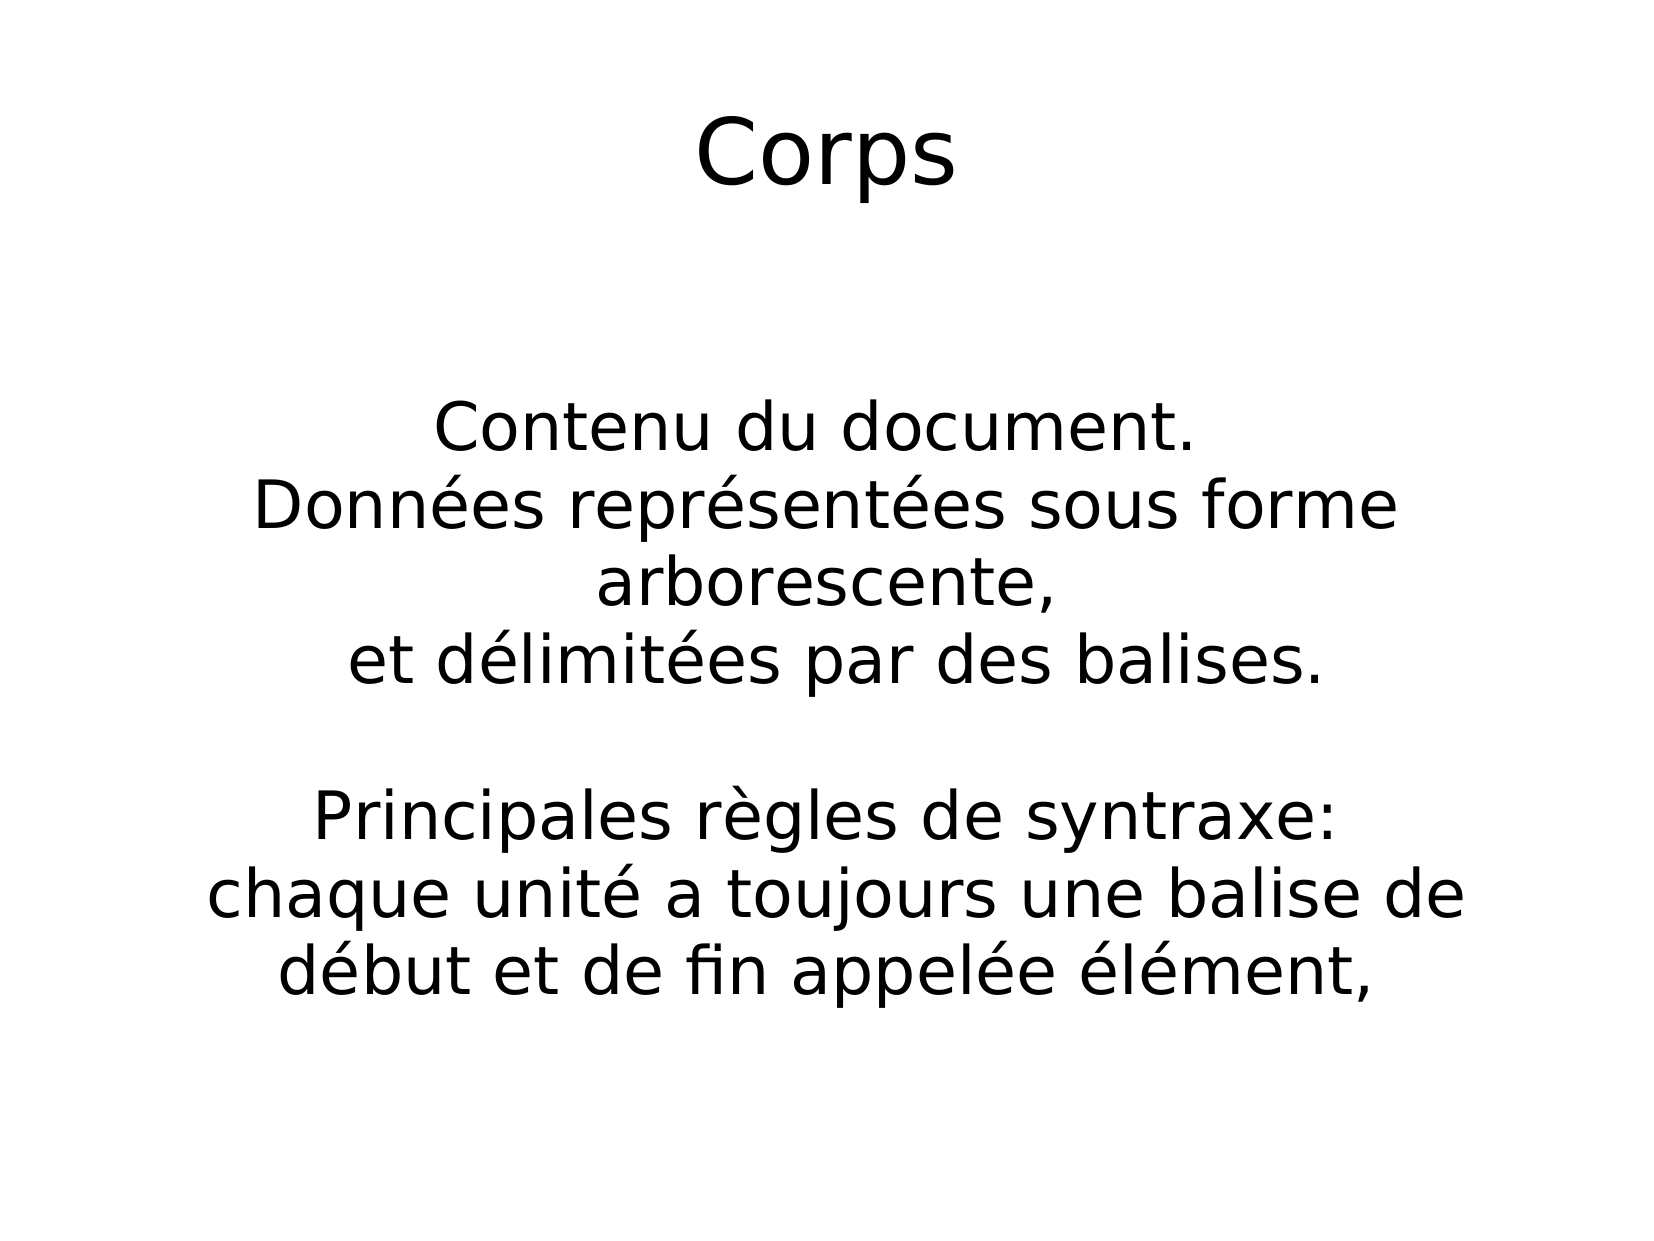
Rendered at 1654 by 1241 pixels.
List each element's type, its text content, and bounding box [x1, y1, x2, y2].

title Corps [82, 49, 1571, 257]
subtitle Contenu du document. Données représentées sous forme arborescente, et délimitées par des balises. Principales règles de syntraxe: chaque unité a toujours une balise de début et de fin appelée élément, [82, 290, 1571, 1109]
